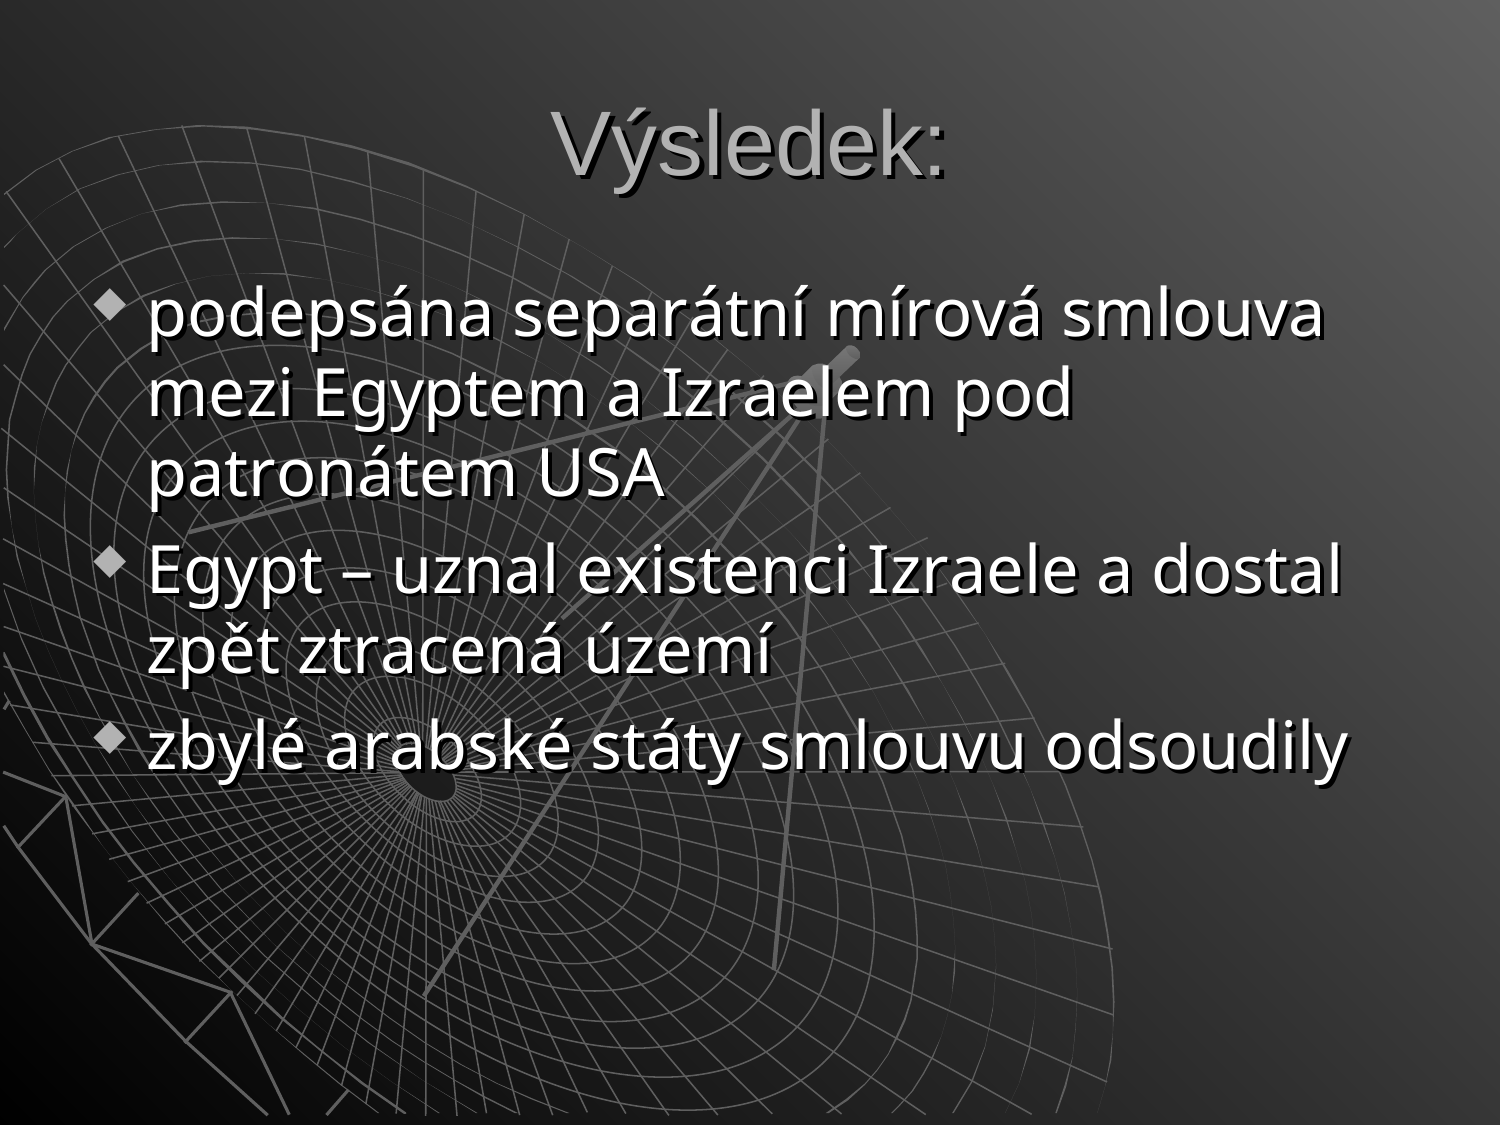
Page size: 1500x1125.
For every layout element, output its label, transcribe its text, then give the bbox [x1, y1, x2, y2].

title Výsledek: [75, 45, 1426, 233]
list podepsána separátní mírová smlouva mezi Egyptem a Izraelem pod patronátem USA Egypt – uznal existenci Izraele a dostal zpět ztracená území zbylé arabské státy smlouvu odsoudily [75, 262, 1426, 1006]
